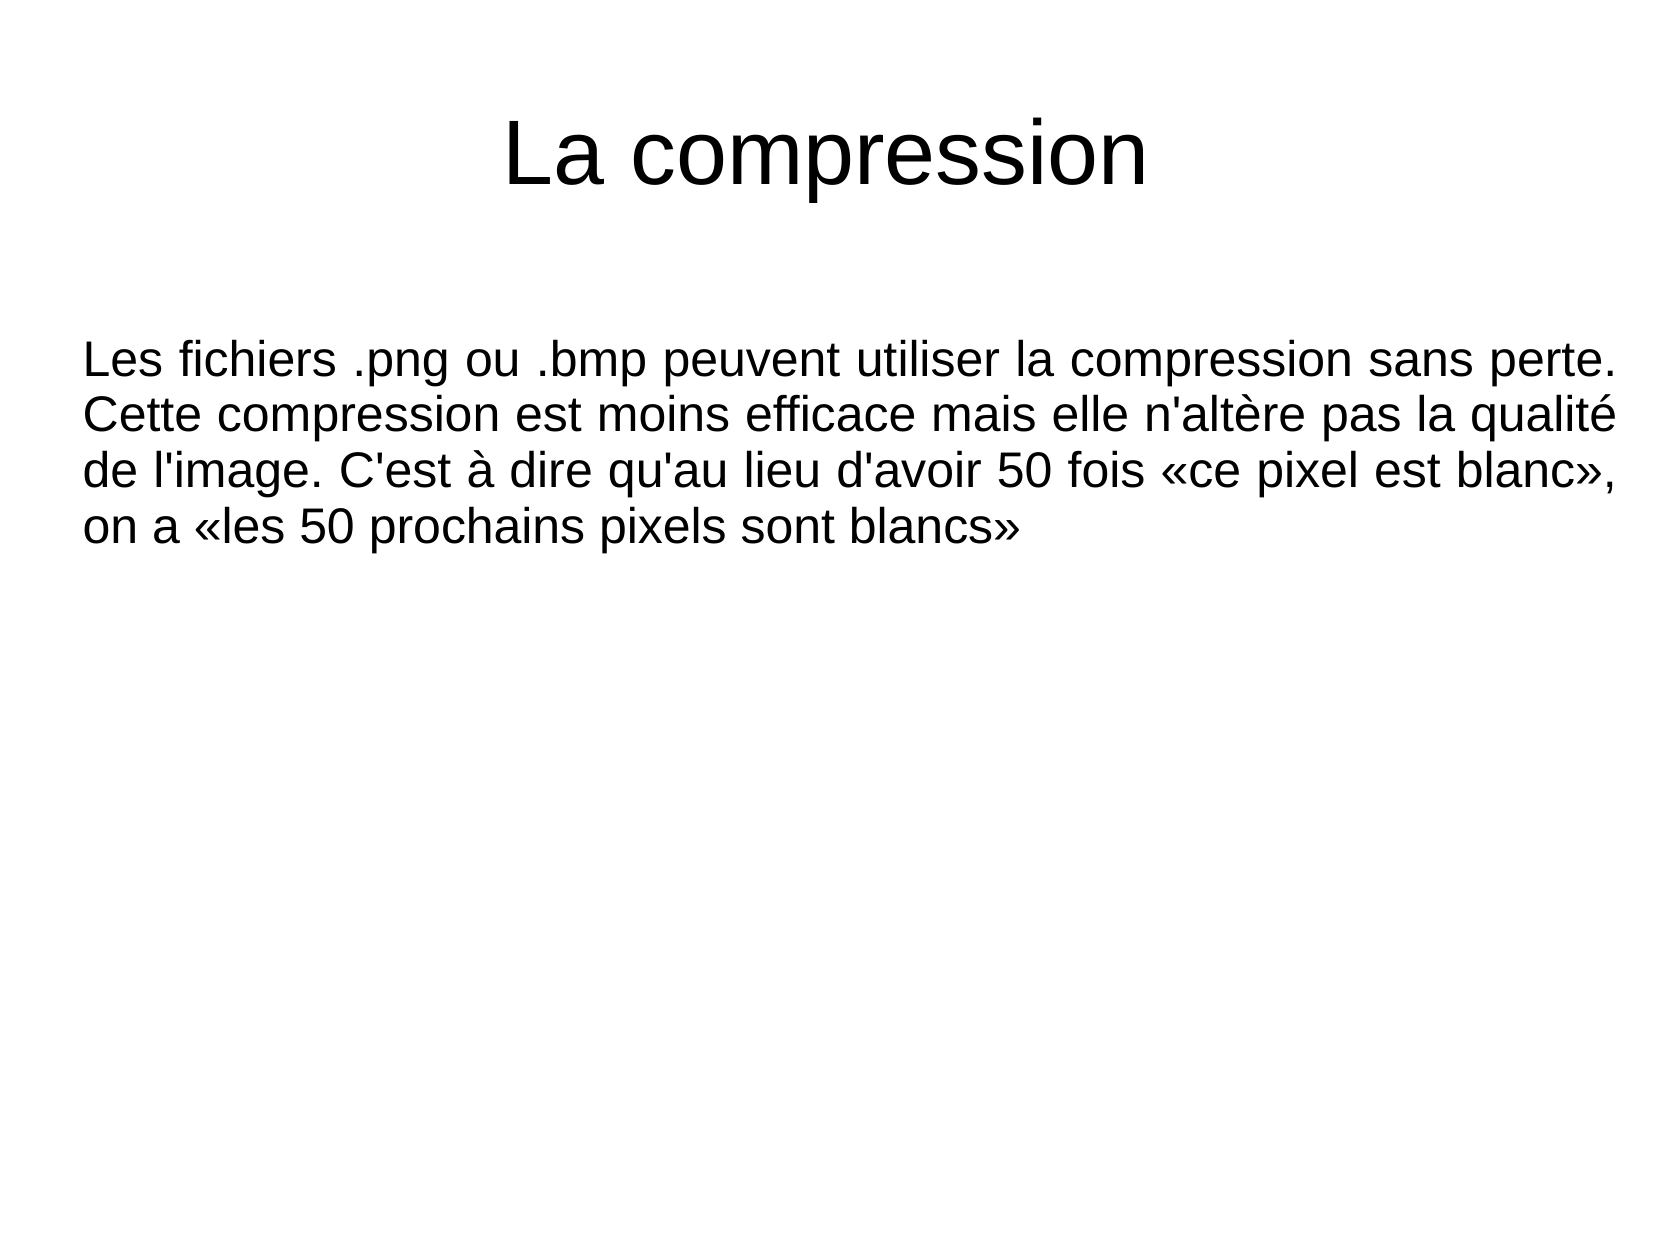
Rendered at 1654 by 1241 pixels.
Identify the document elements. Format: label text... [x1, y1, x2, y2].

title La compression [82, 49, 1571, 257]
list Les fichiers .png ou .bmp peuvent utiliser la compression sans perte. Cette compression est moins efficace mais elle n'altère pas la qualité de l'image. C'est à dire qu'au lieu d'avoir 50 fois «ce pixel est blanc», on a «les 50 prochains pixels sont blancs» [82, 330, 1619, 1205]
